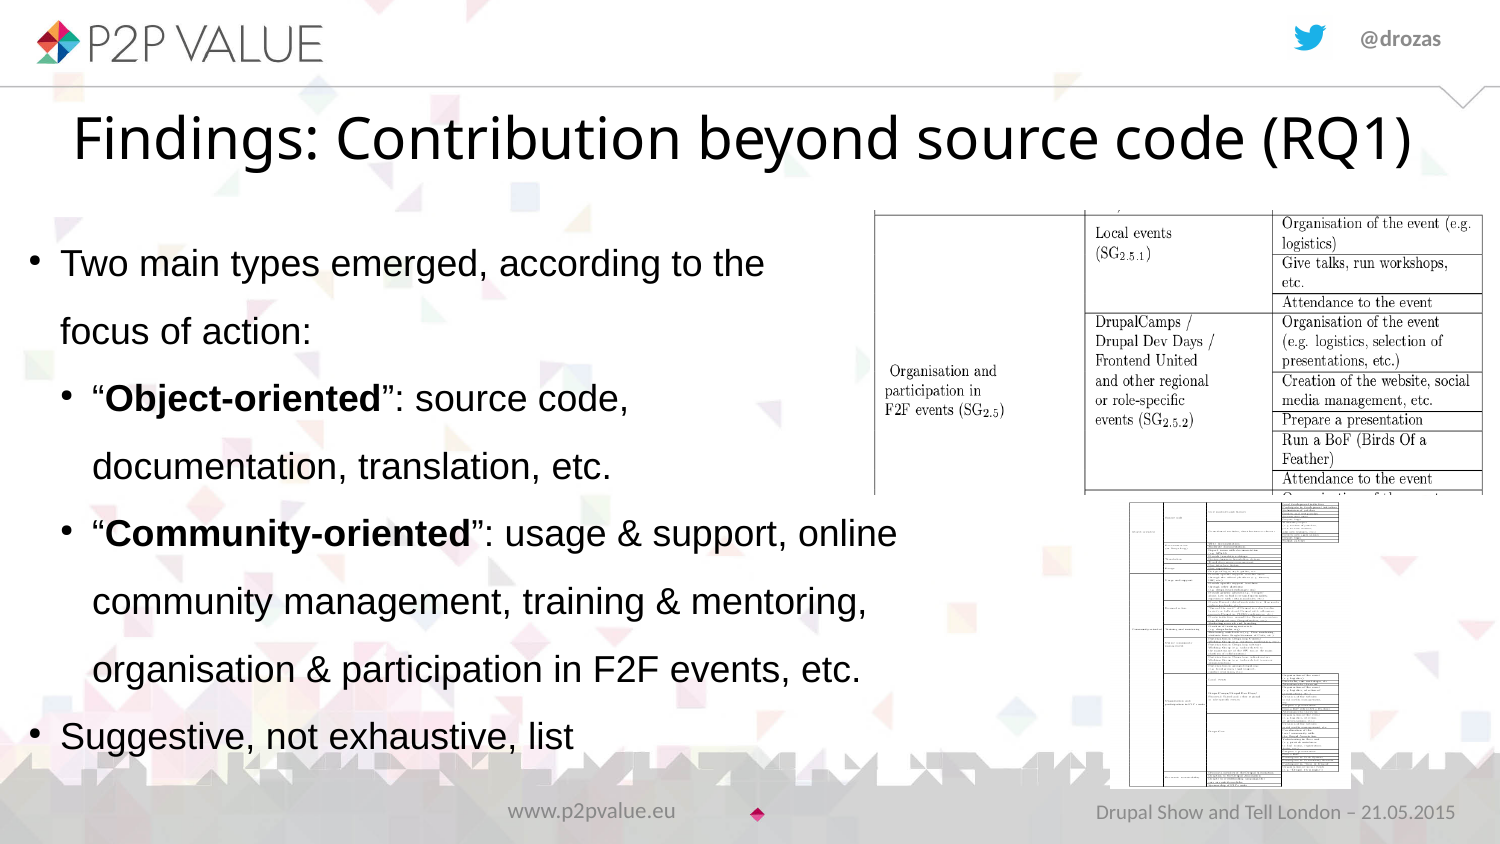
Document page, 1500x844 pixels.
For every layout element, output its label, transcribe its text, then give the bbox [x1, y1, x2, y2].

picture [0, 0, 1500, 844]
subtitle Two main types emerged, according to the focus of action: “Object-oriented”: source code, documentation, translation, etc. “Community-oriented”: usage & support, online community management, training & mentoring, organisation & participation in F2F events, etc. Suggestive, not exhaustive, list [15, 210, 1066, 766]
text_box www.p2pvalue.eu [501, 789, 720, 829]
title Findings: Contribution beyond source code (RQ1) [0, 92, 1486, 181]
text_box Drupal Show and Tell London – 21.05.2015 [777, 788, 1470, 834]
text_box @drozas [1333, 15, 1455, 60]
